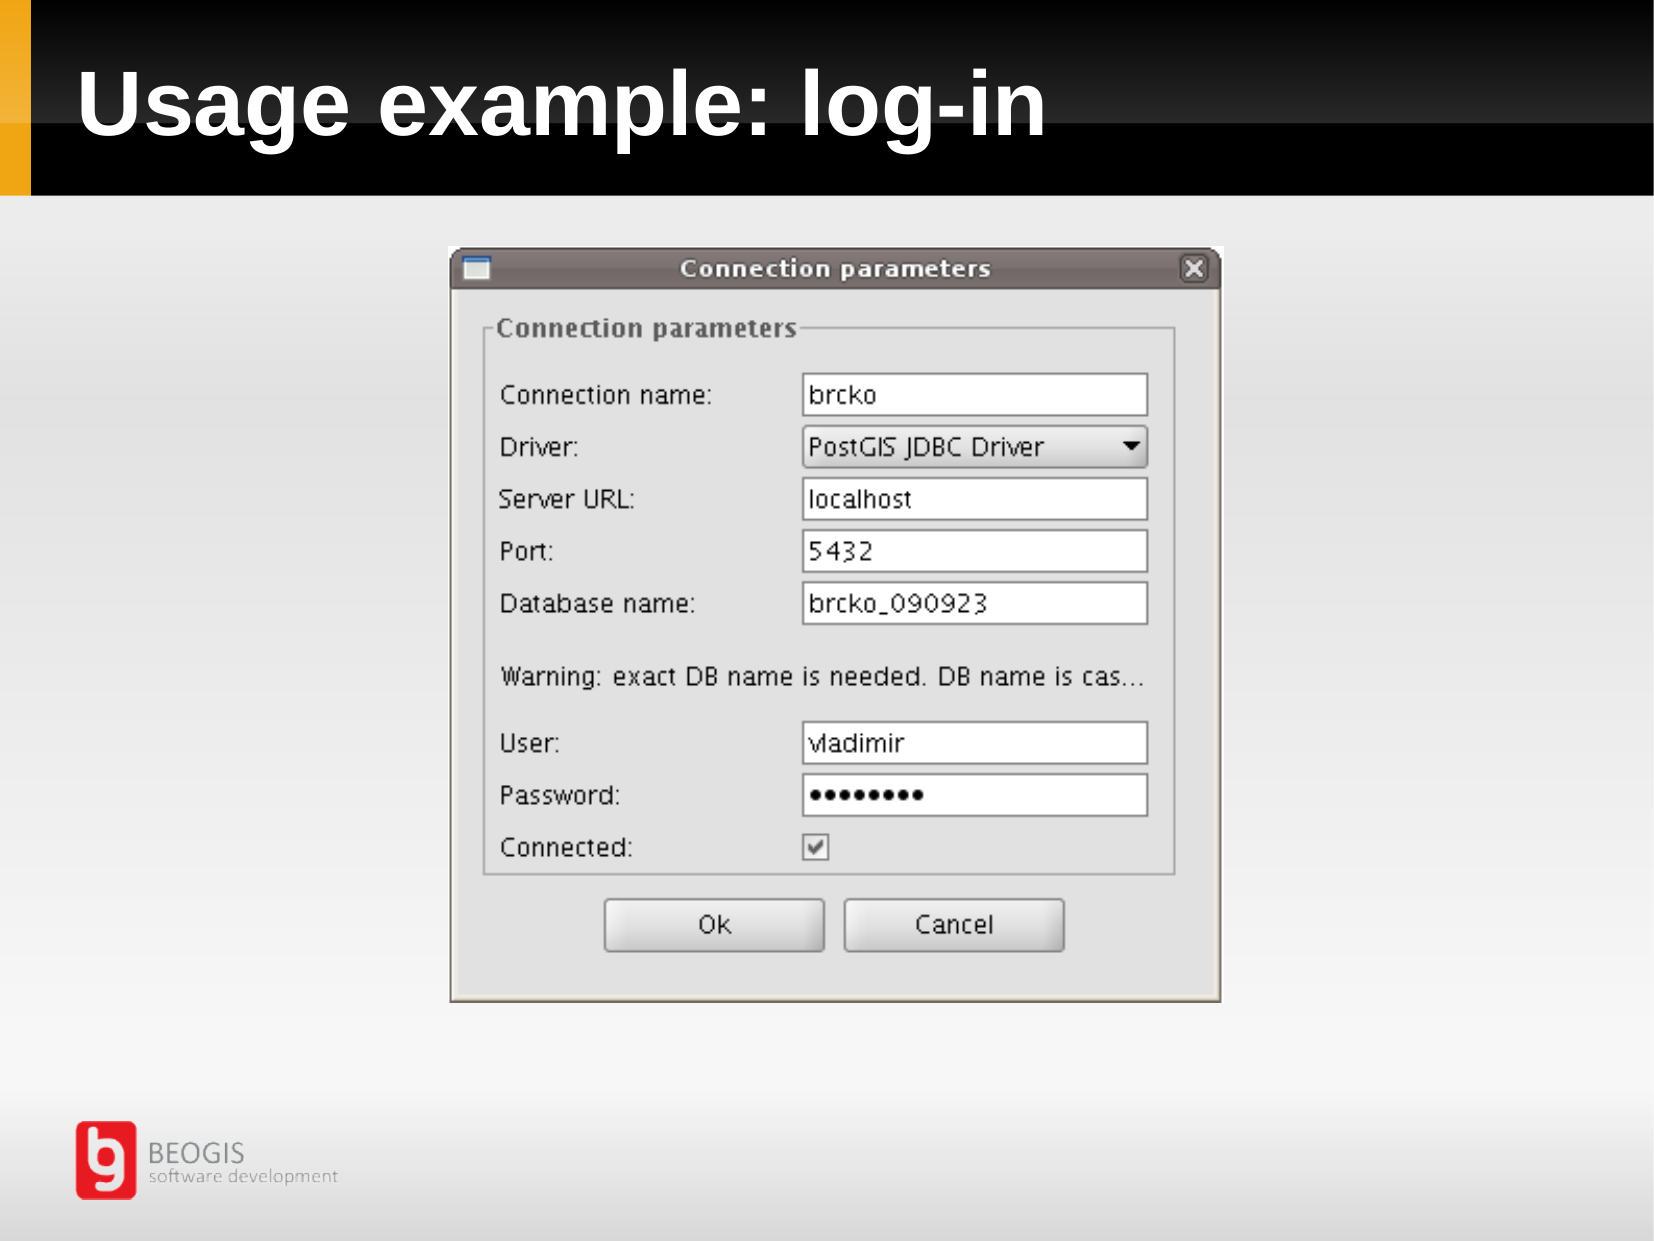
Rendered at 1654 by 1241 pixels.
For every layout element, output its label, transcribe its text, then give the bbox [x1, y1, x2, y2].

picture [0, 0, 1654, 1241]
title Usage example: log-in [76, 0, 1565, 208]
